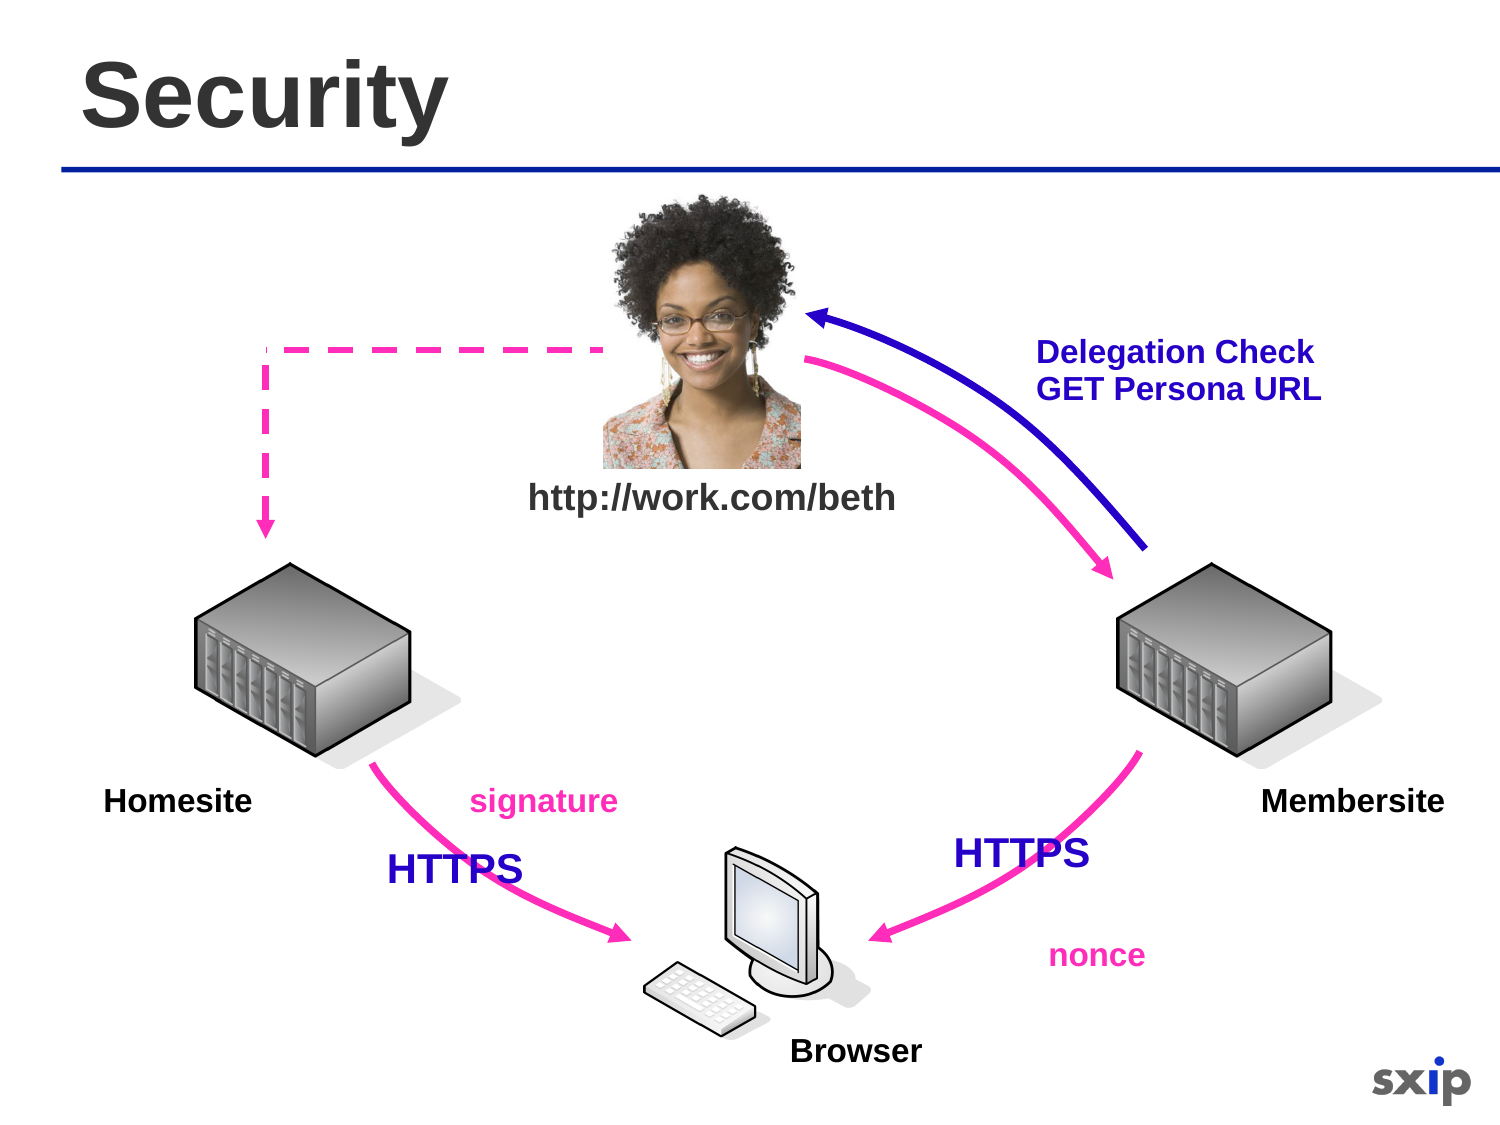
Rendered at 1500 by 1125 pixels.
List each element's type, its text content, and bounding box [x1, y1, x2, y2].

title Security [61, 21, 1495, 169]
text_box HTTPS [939, 822, 1106, 885]
picture [194, 562, 461, 769]
text_box Delegation Check GET Persona URL [1021, 326, 1338, 416]
picture [643, 846, 871, 1040]
picture [1116, 562, 1382, 769]
text_box HTTPS [372, 837, 539, 900]
text_box nonce [1033, 928, 1161, 982]
text_box http://work.com/beth [512, 468, 913, 526]
text_box Membersite [1246, 774, 1461, 828]
picture [1372, 1056, 1471, 1106]
text_box Homesite [88, 774, 268, 828]
text_box signature [454, 774, 634, 828]
text_box Browser [774, 1025, 938, 1078]
picture [603, 187, 801, 469]
